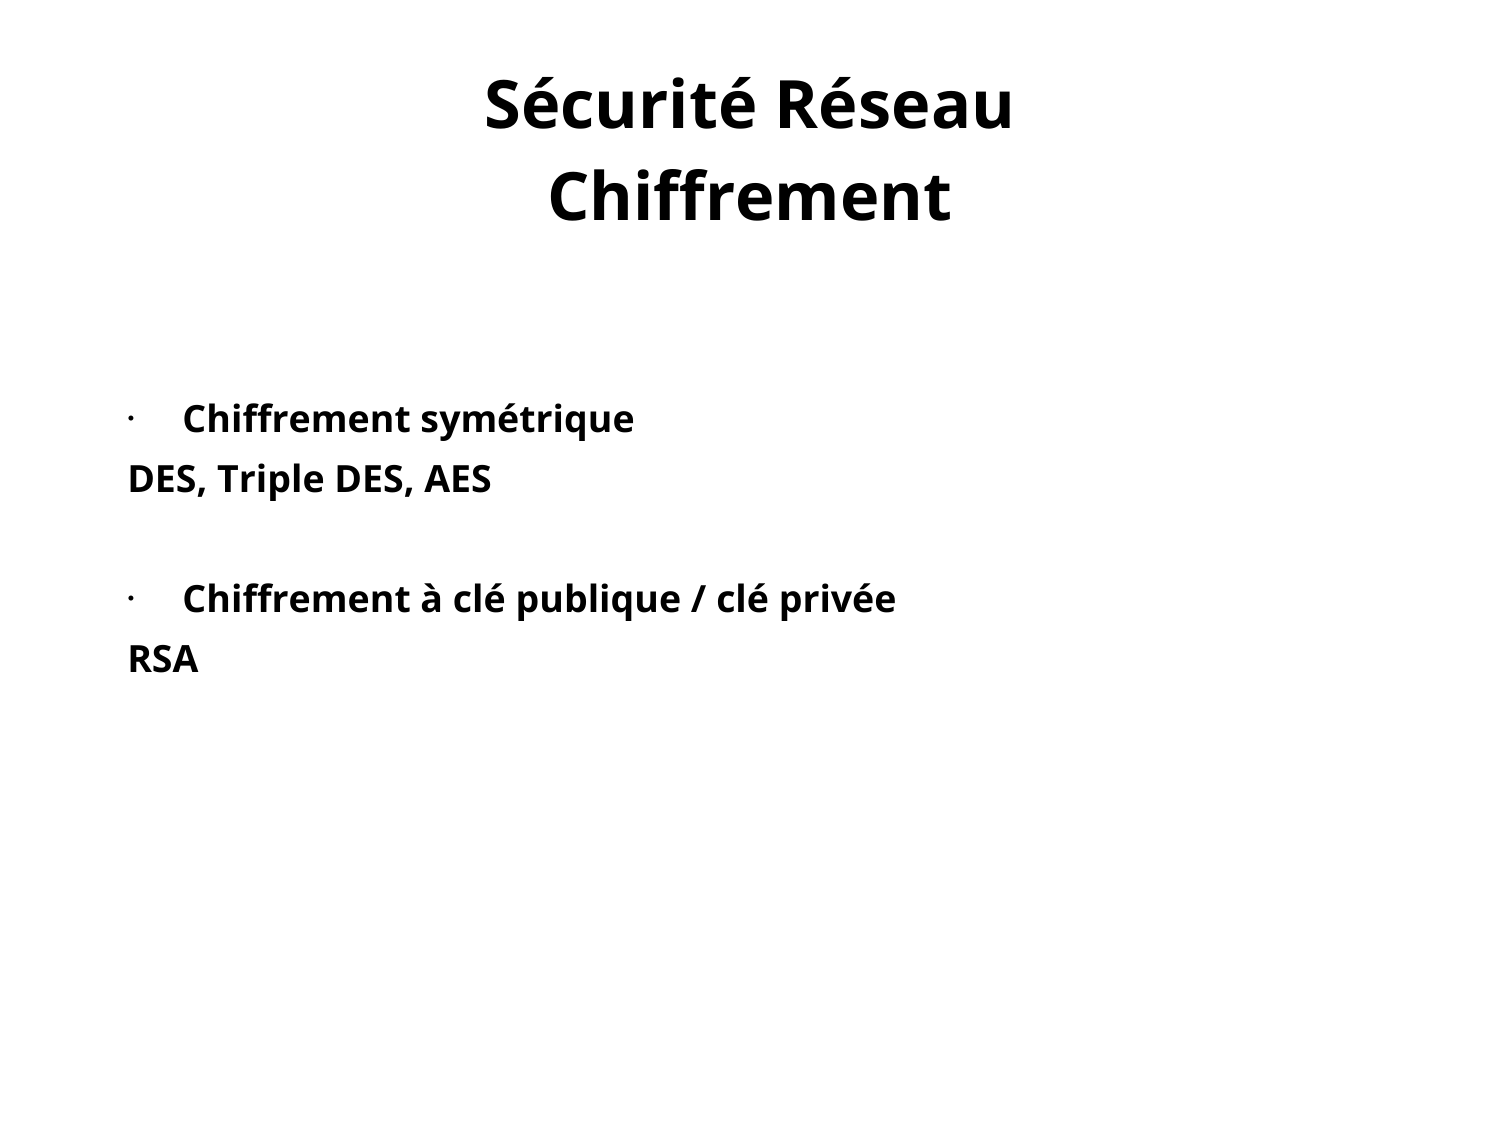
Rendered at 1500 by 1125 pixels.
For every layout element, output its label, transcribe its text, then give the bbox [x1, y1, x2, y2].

list Chiffrement symétrique DES, Triple DES, AES Chiffrement à clé publique / clé privée RSA [112, 324, 1388, 1001]
title Sécurité Réseau Chiffrement [112, 44, 1388, 324]
